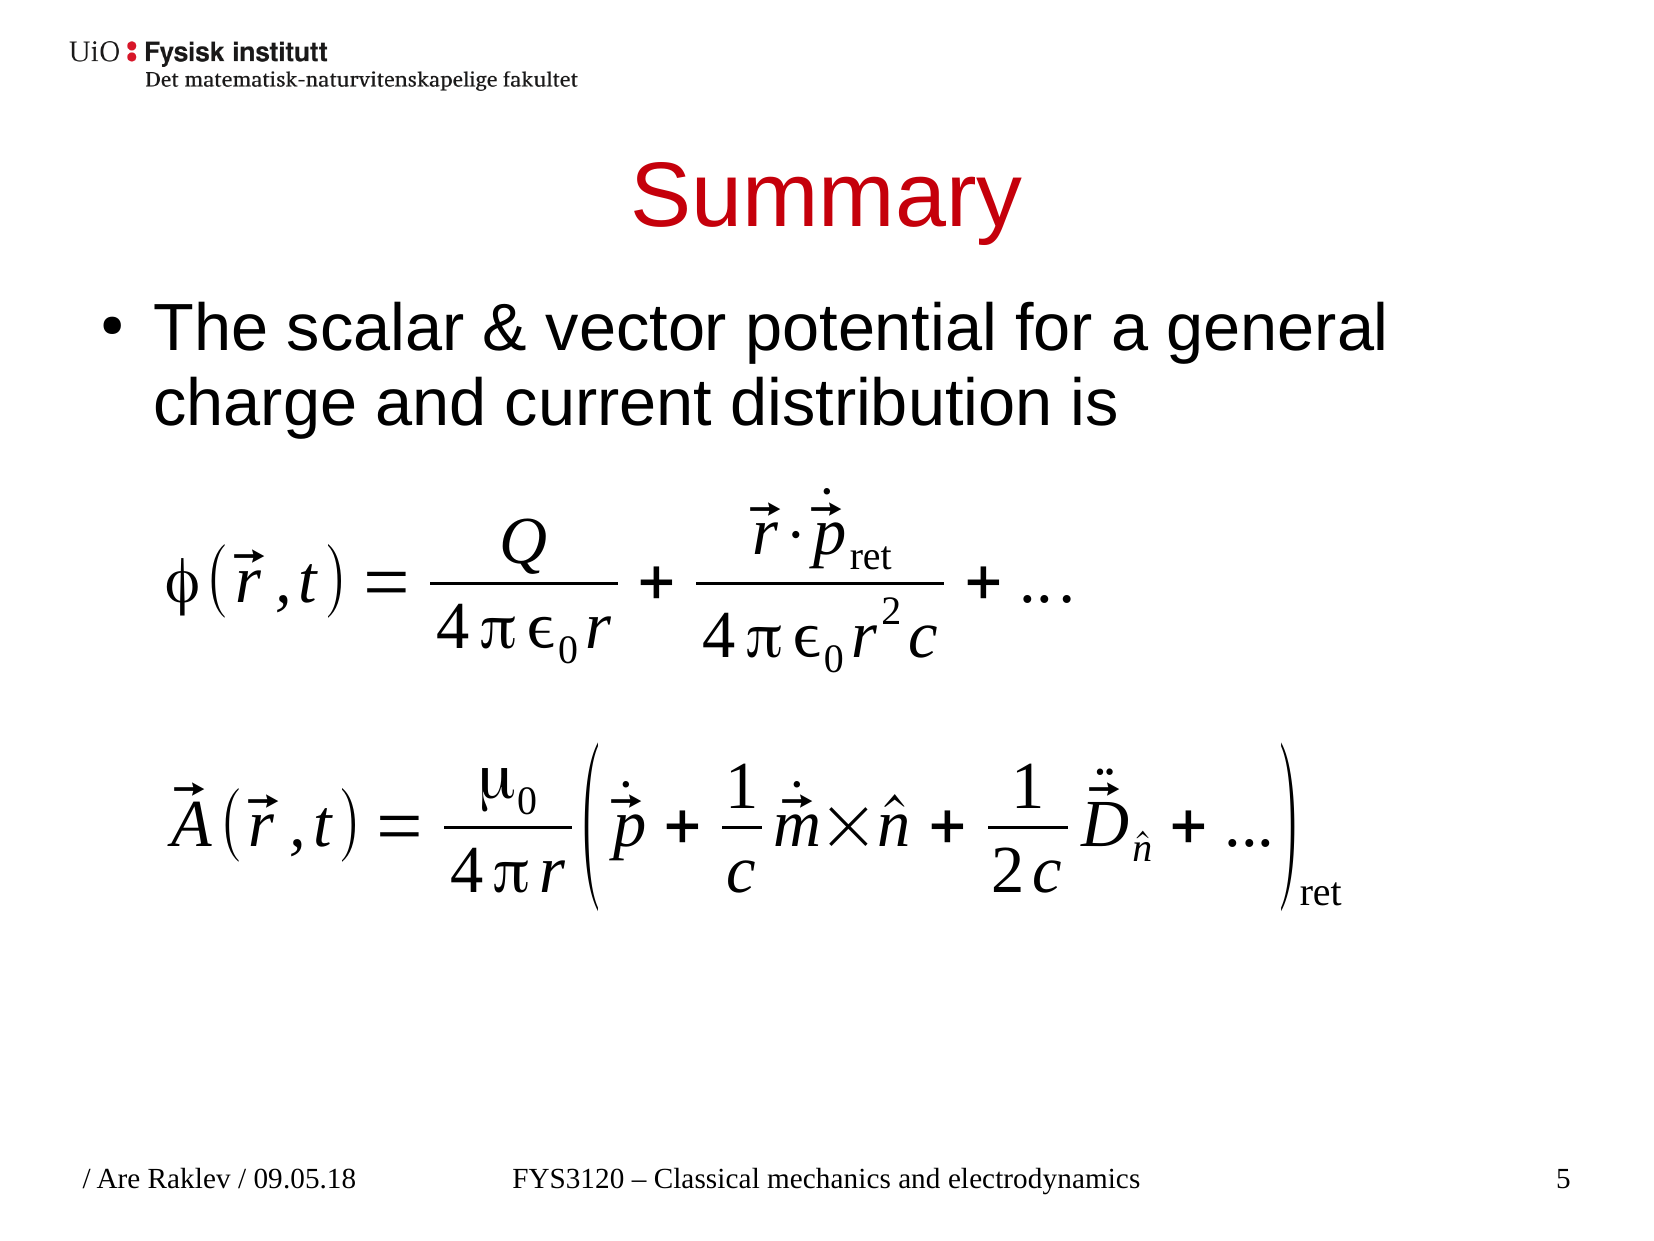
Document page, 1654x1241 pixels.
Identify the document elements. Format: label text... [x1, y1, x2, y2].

title Summary [82, 90, 1571, 290]
picture [68, 37, 581, 93]
chart [158, 739, 1350, 916]
chart [158, 485, 1084, 682]
list The scalar & vector potential for a general charge and current distribution is [82, 290, 1613, 1147]
